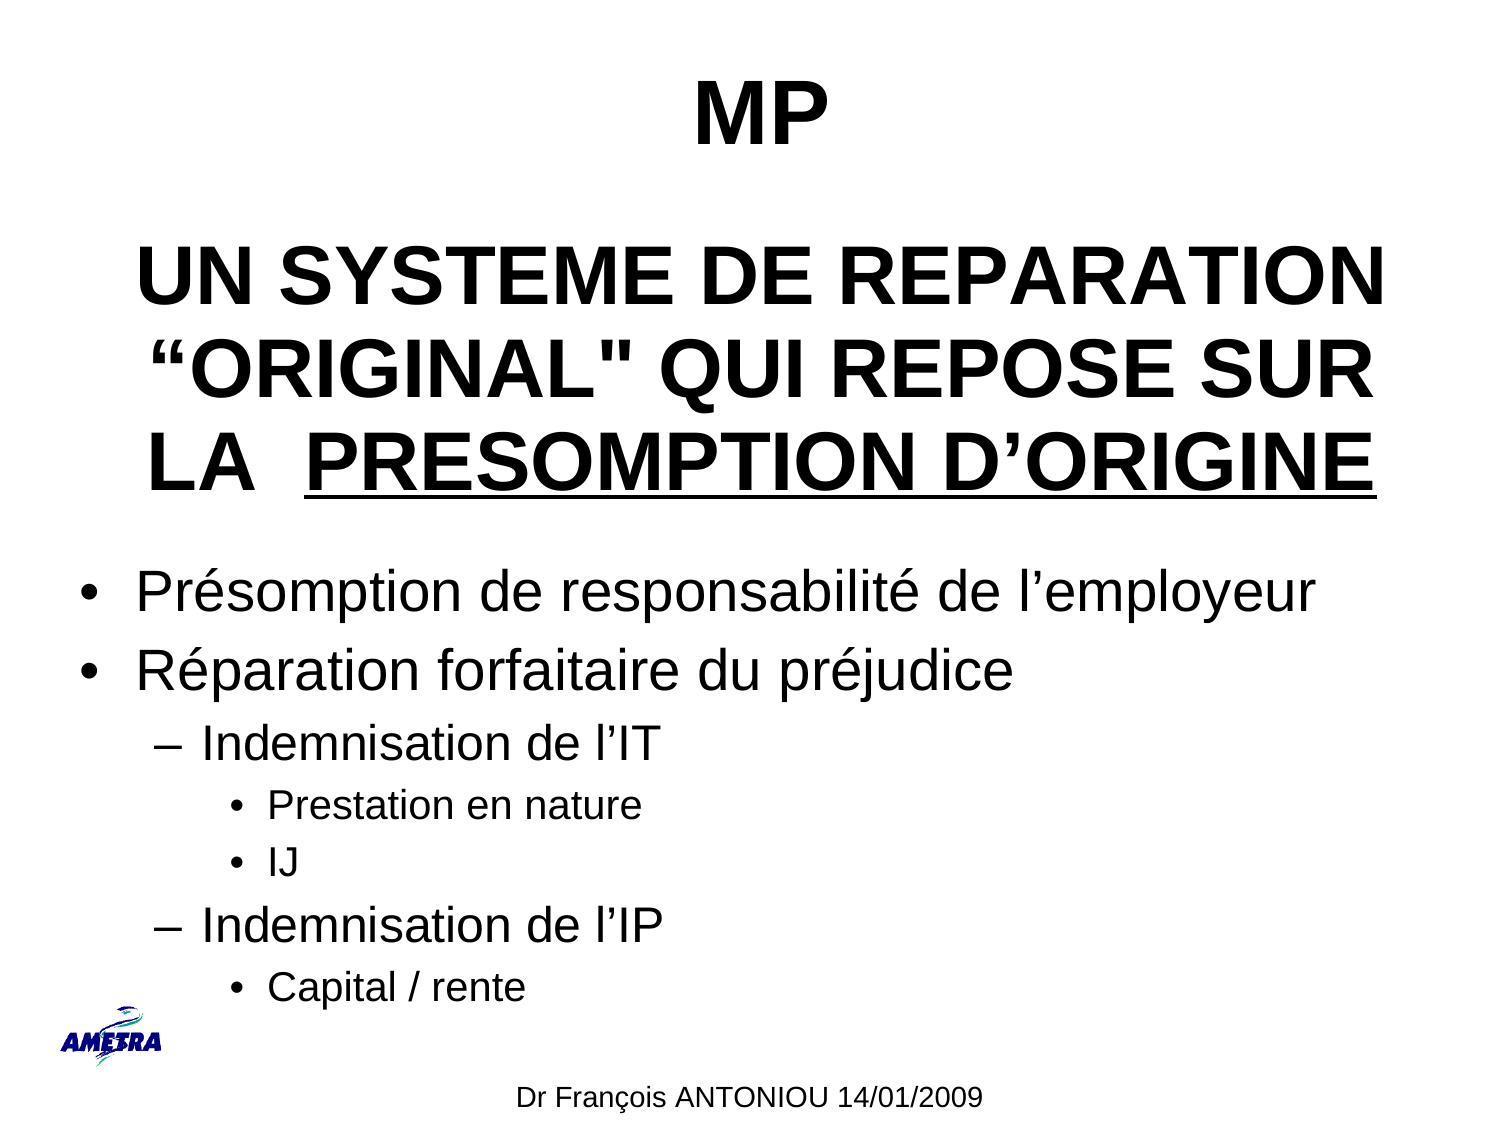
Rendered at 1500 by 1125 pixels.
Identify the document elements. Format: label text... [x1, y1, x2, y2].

title MP UN SYSTEME DE REPARATION “ORIGINAL" QUI REPOSE SUR LA PRESOMPTION D’ORIGINE [76, 19, 1447, 550]
list Présomption de responsabilité de l’employeur Réparation forfaitaire du préjudice Indemnisation de l’IT Prestation en nature IJ Indemnisation de l’IP Capital / rente [64, 550, 1459, 1094]
picture [41, 984, 184, 1093]
